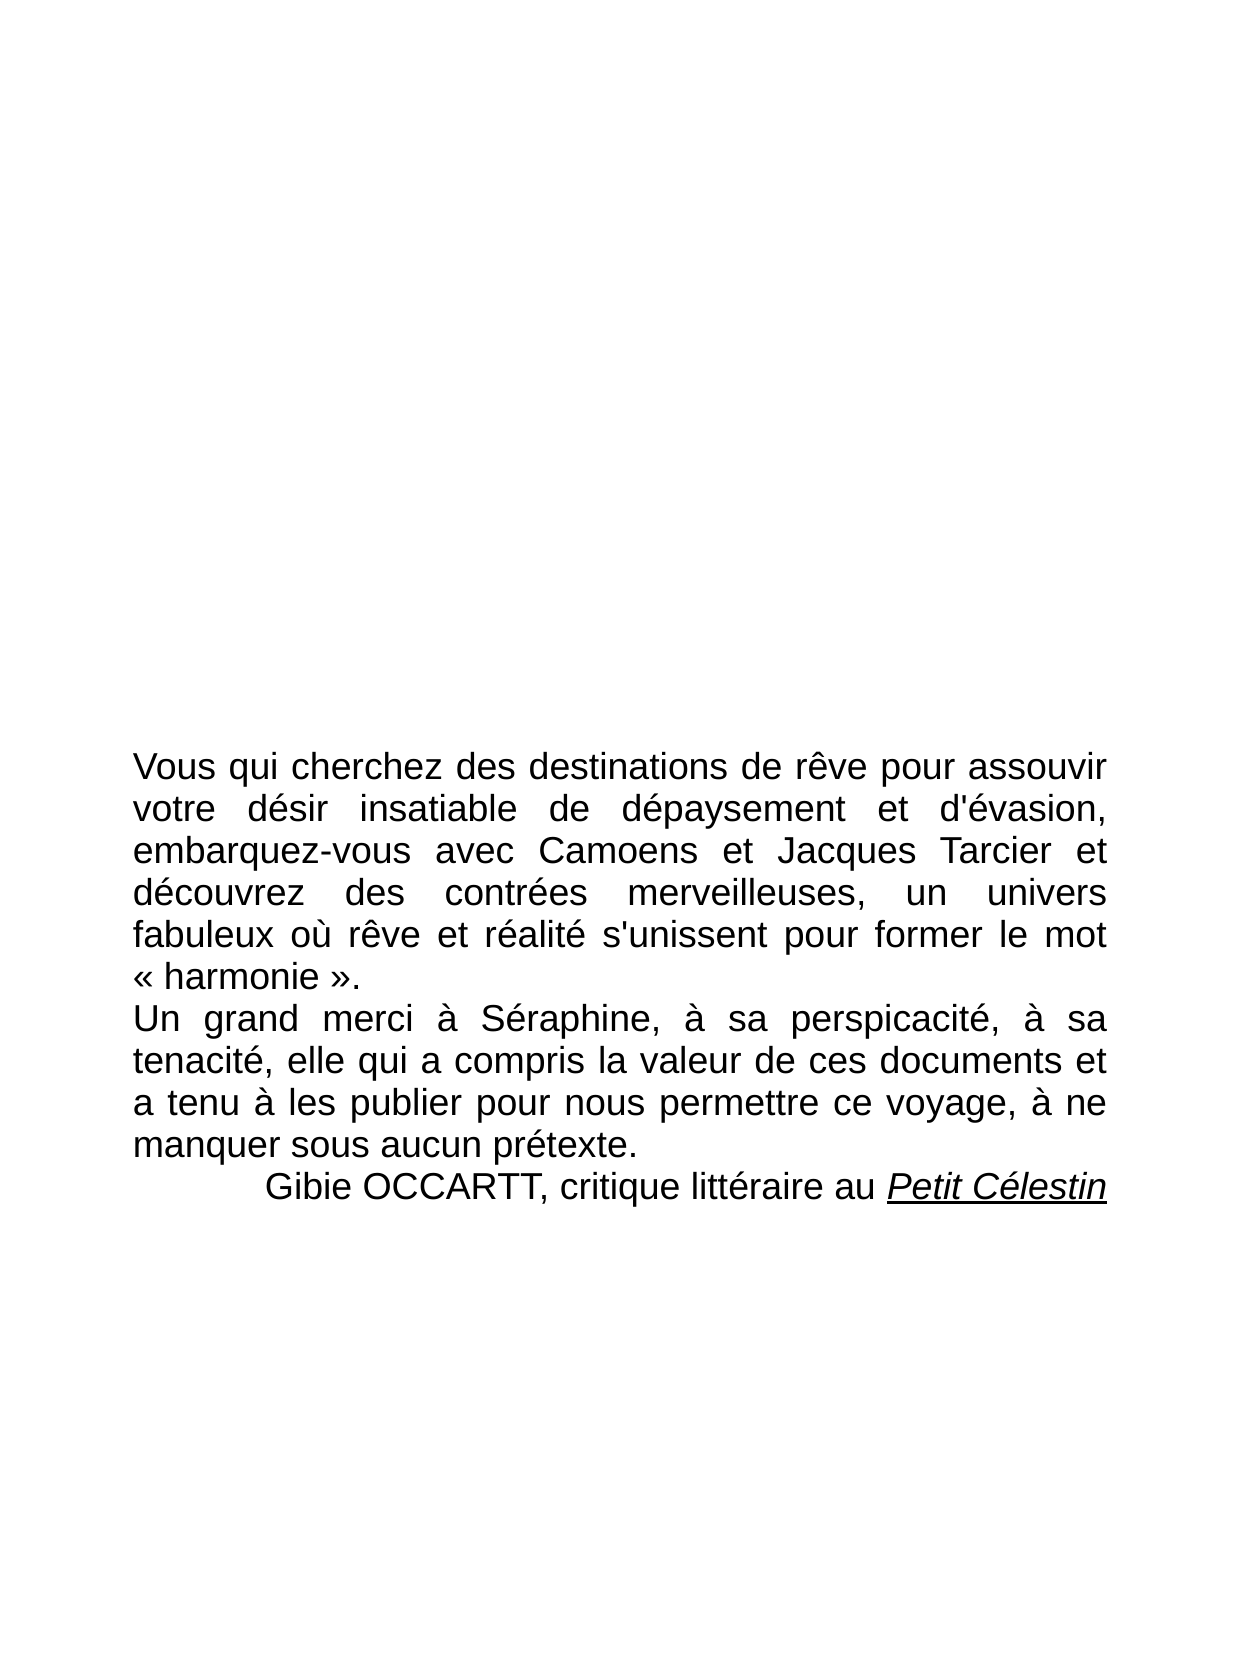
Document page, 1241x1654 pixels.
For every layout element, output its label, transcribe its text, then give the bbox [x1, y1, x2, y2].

text_box Vous qui cherchez des destinations de rêve pour assouvir votre désir insatiable de dépaysement et d'évasion, embarquez-vous avec Camoens et Jacques Tarcier et découvrez des contrées merveilleuses, un univers fabuleux où rêve et réalité s'unissent pour former le mot « harmonie ». Un grand merci à Séraphine, à sa perspicacité, à sa tenacité, elle qui a compris la valeur de ces documents et a tenu à les publier pour nous permettre ce voyage, à ne manquer sous aucun prétexte. Gibie OCCARTT, critique littéraire au Petit Célestin [118, 738, 1123, 1216]
